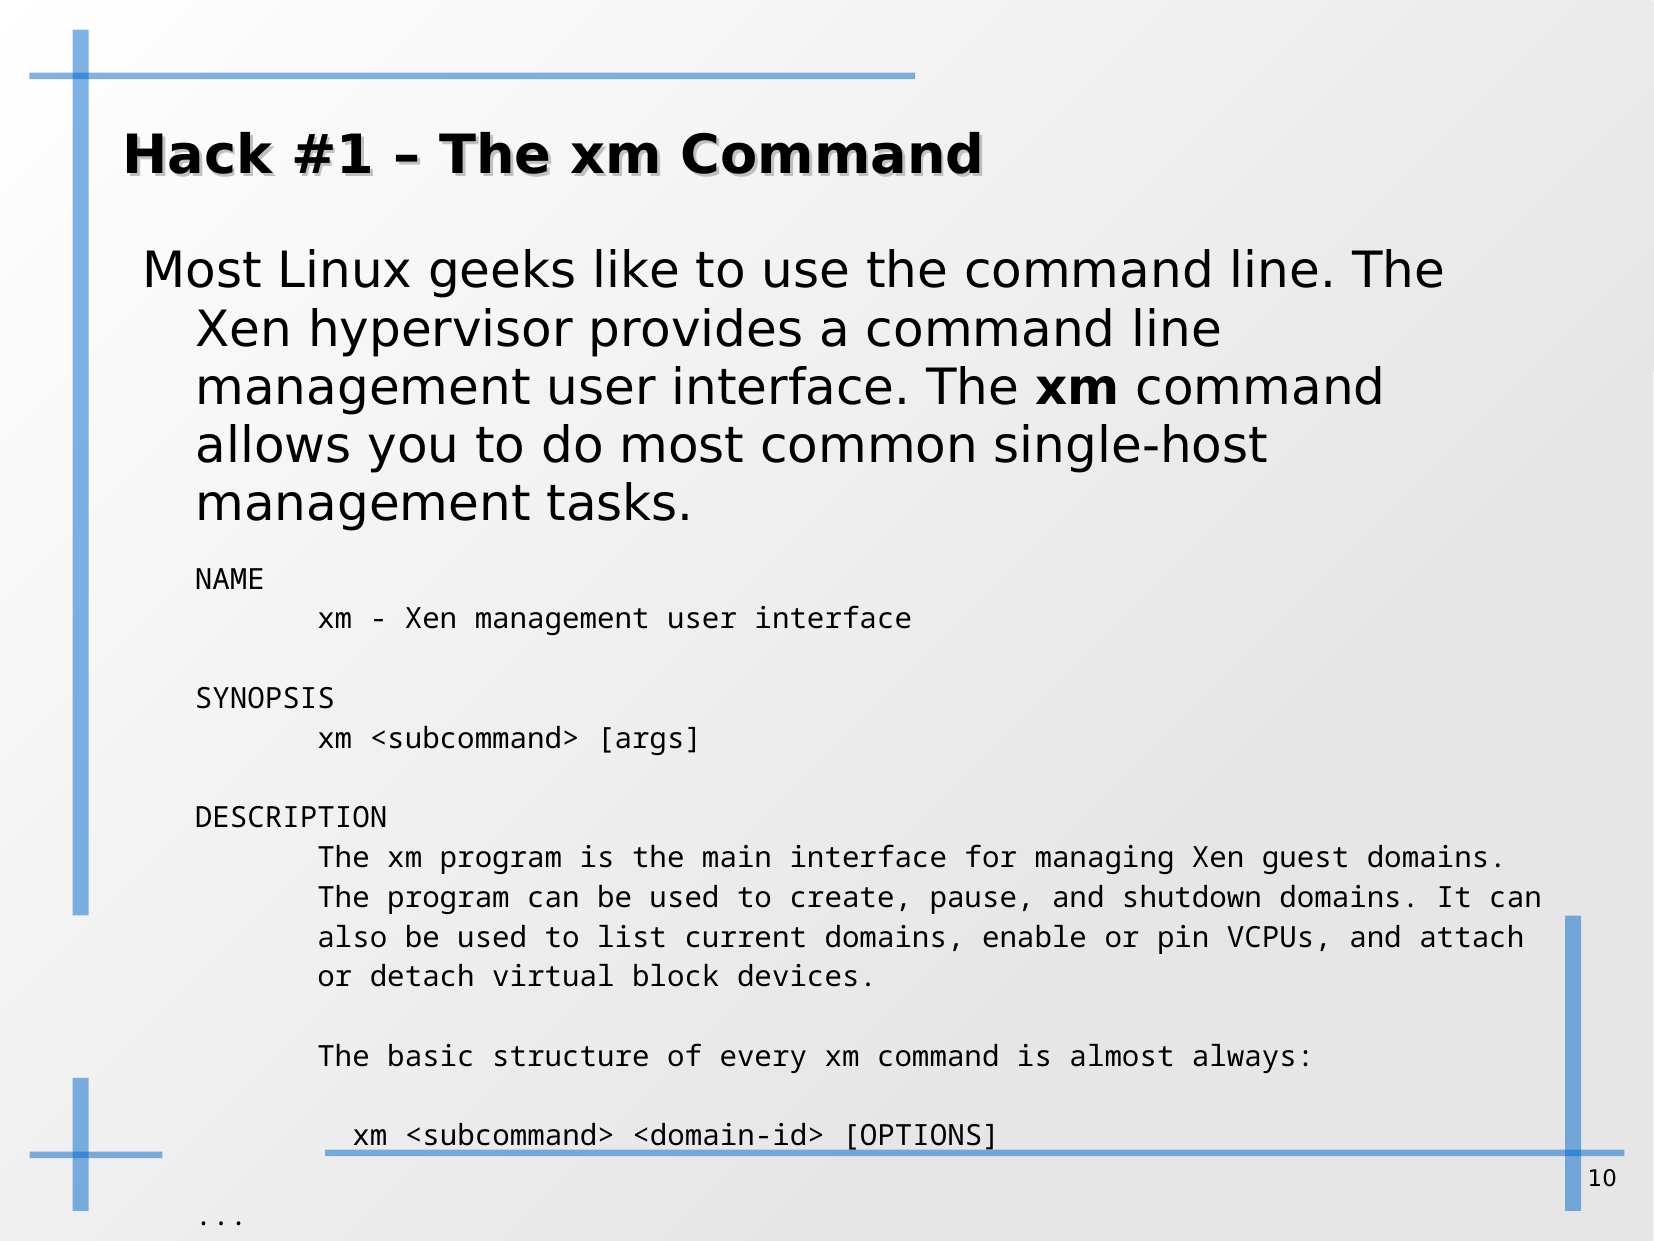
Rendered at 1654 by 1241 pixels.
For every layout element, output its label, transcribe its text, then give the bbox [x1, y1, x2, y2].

title Hack #1 – The xm Command [122, 91, 1524, 219]
text_box NAME xm - Xen management user interface SYNOPSIS xm <subcommand> [args] DESCRIPTION The xm program is the main interface for managing Xen guest domains. The program can be used to create, pause, and shutdown domains. It can also be used to list current domains, enable or pin VCPUs, and attach or detach virtual block devices. The basic structure of every xm command is almost always: xm <subcommand> <domain-id> [OPTIONS] ... [194, 558, 1583, 1137]
list Most Linux geeks like to use the command line. The Xen hypervisor provides a command line management user interface. The xm command allows you to do most common single-host management tasks. [124, 241, 1526, 1133]
